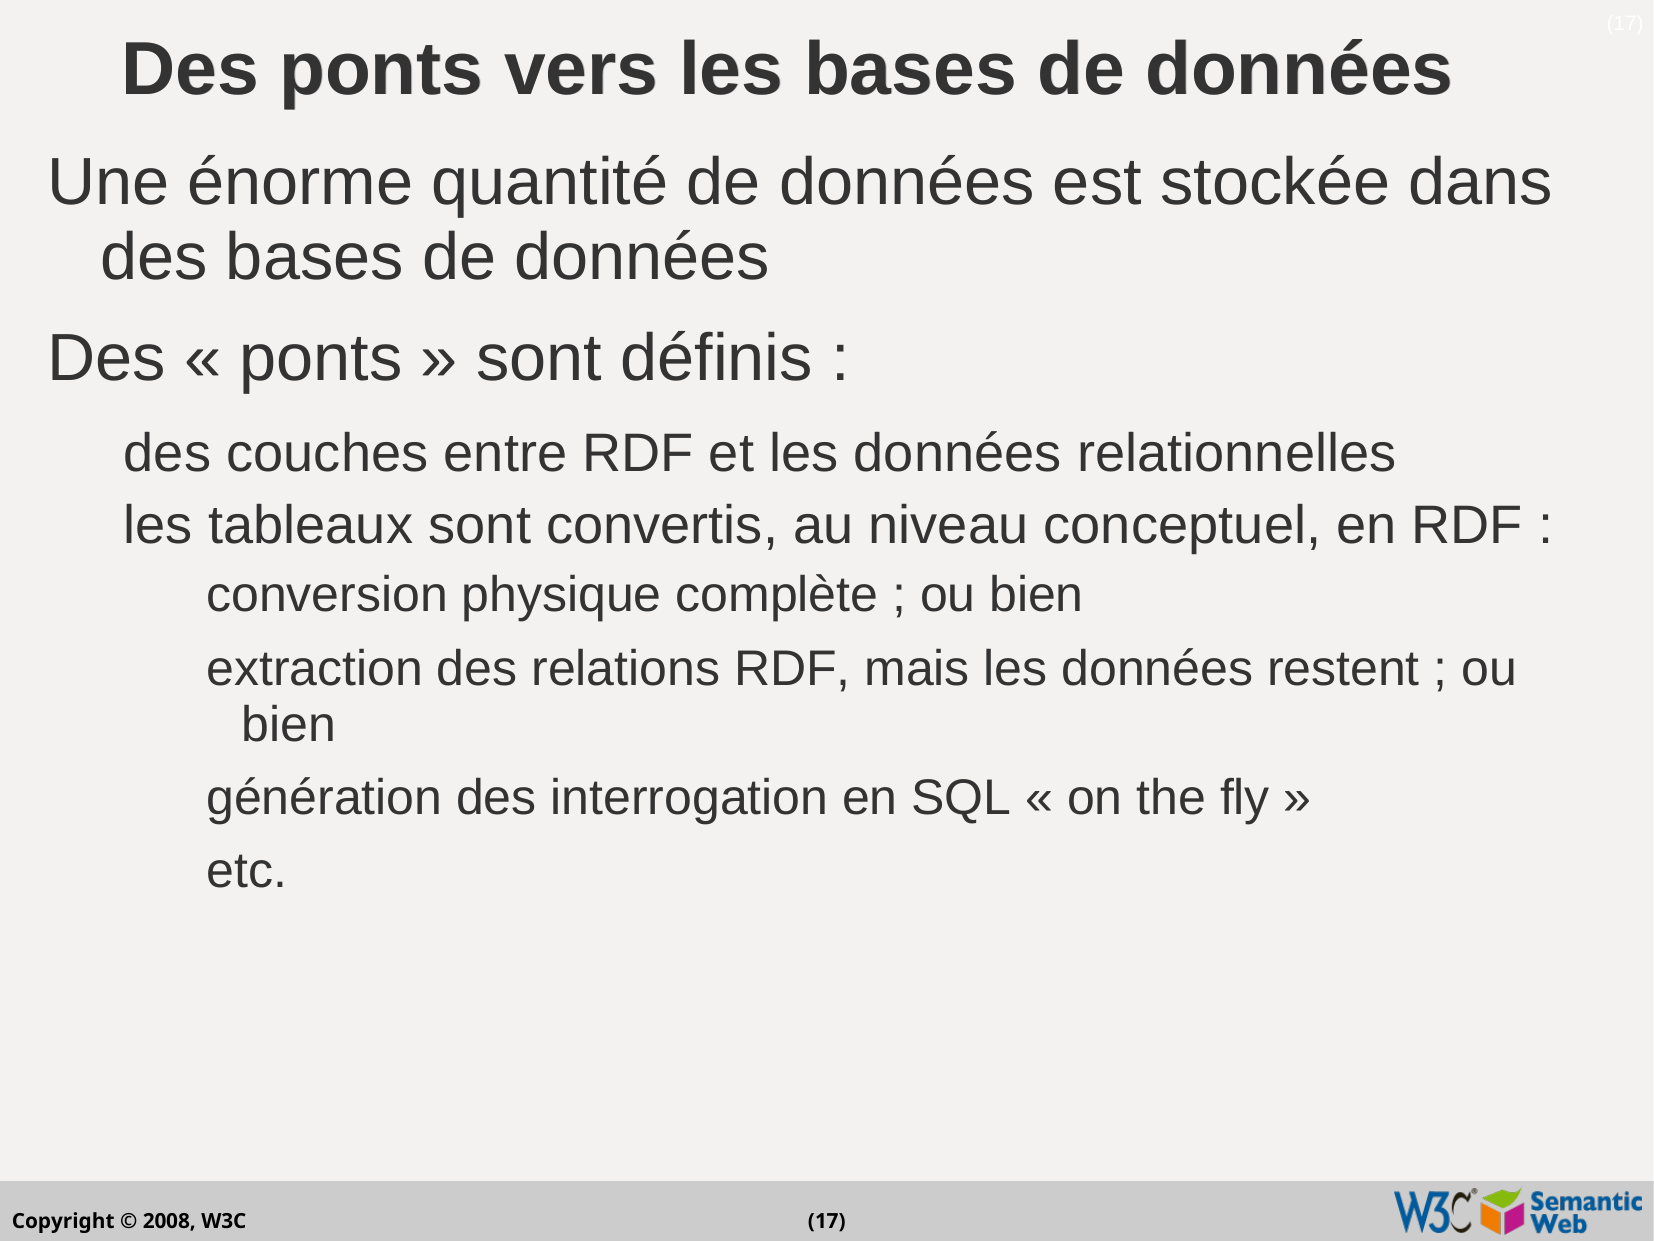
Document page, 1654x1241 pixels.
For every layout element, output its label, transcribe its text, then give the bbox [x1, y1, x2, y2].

list Une énorme quantité de données est stockée dans des bases de données Des « ponts » sont définis : des couches entre RDF et les données relationnelles les tableaux sont convertis, au niveau conceptuel, en RDF : conversion physique complète ; ou bien extraction des relations RDF, mais les données restent ; ou bien génération des interrogation en SQL « on the fly » etc. [29, 144, 1624, 1115]
title Des ponts vers les bases de données [88, 14, 1488, 119]
picture [1394, 1185, 1642, 1235]
